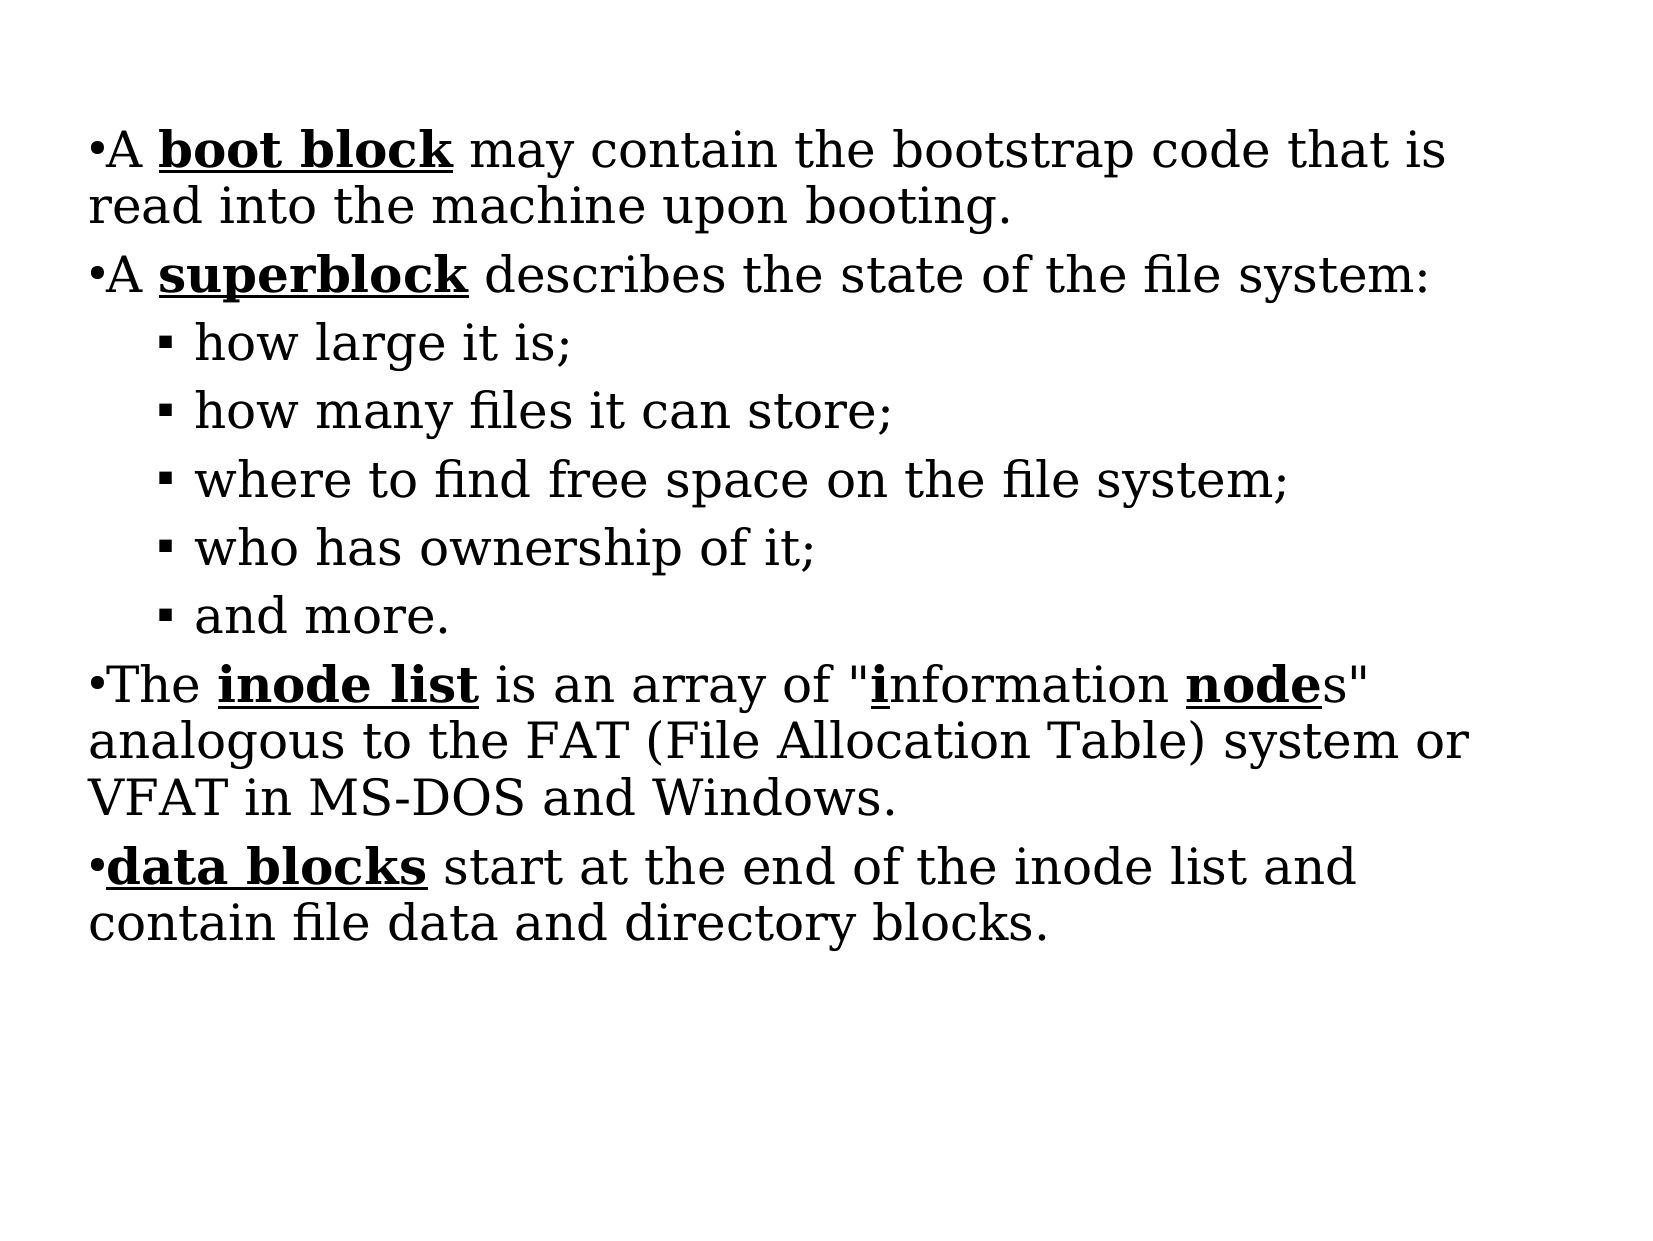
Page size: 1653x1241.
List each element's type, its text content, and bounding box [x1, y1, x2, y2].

text_box A boot block may contain the bootstrap code that is read into the machine upon booting. A superblock describes the state of the file system: how large it is; how many files it can store; where to find free space on the file system; who has ownership of it; and more. The inode list is an array of "information nodes" analogous to the FAT (File Allocation Table) system or VFAT in MS-DOS and Windows. data blocks start at the end of the inode list and contain file data and directory blocks. [88, 121, 1536, 953]
